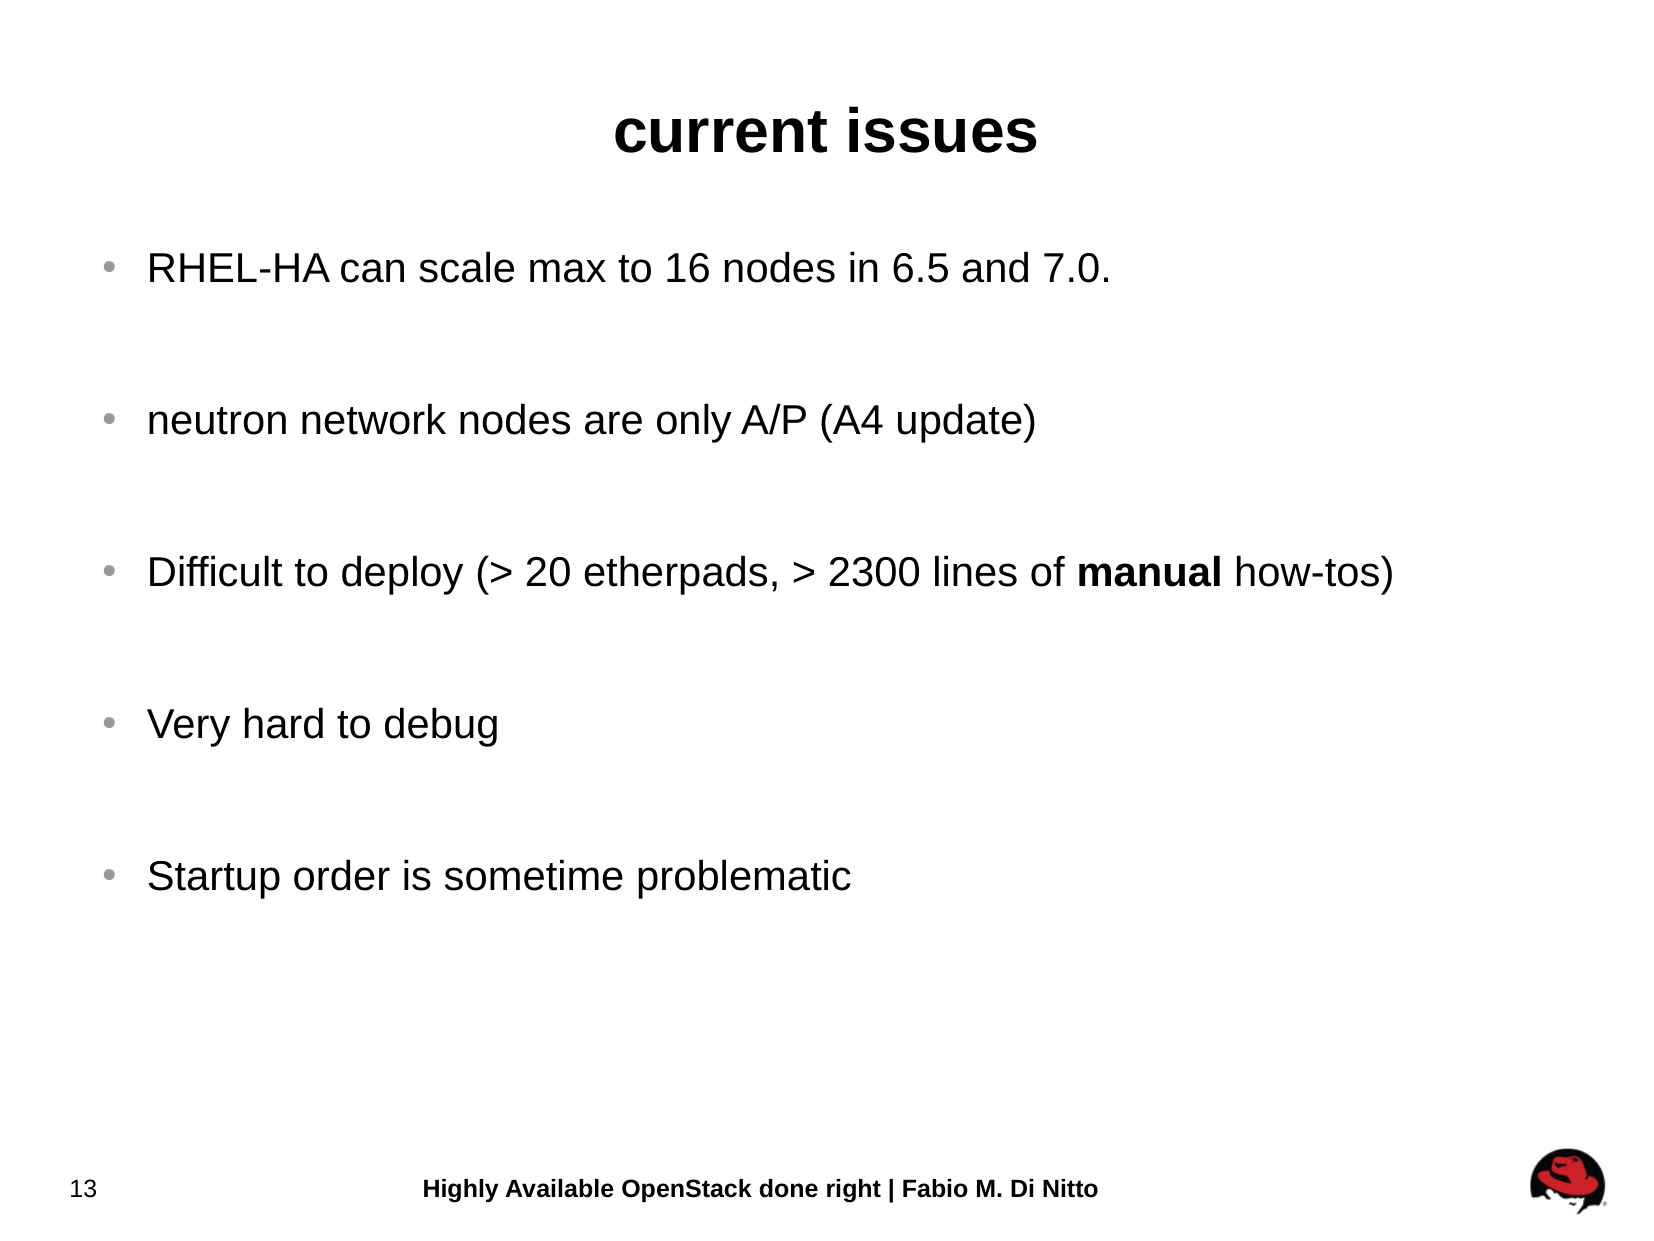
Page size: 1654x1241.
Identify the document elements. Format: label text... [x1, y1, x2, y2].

list RHEL-HA can scale max to 16 nodes in 6.5 and 7.0. neutron network nodes are only A/P (A4 update) Difficult to deploy (> 20 etherpads, > 2300 lines of manual how-tos) Very hard to debug Startup order is sometime problematic [86, 244, 1576, 901]
title current issues [82, 37, 1571, 226]
picture [1529, 1146, 1613, 1224]
